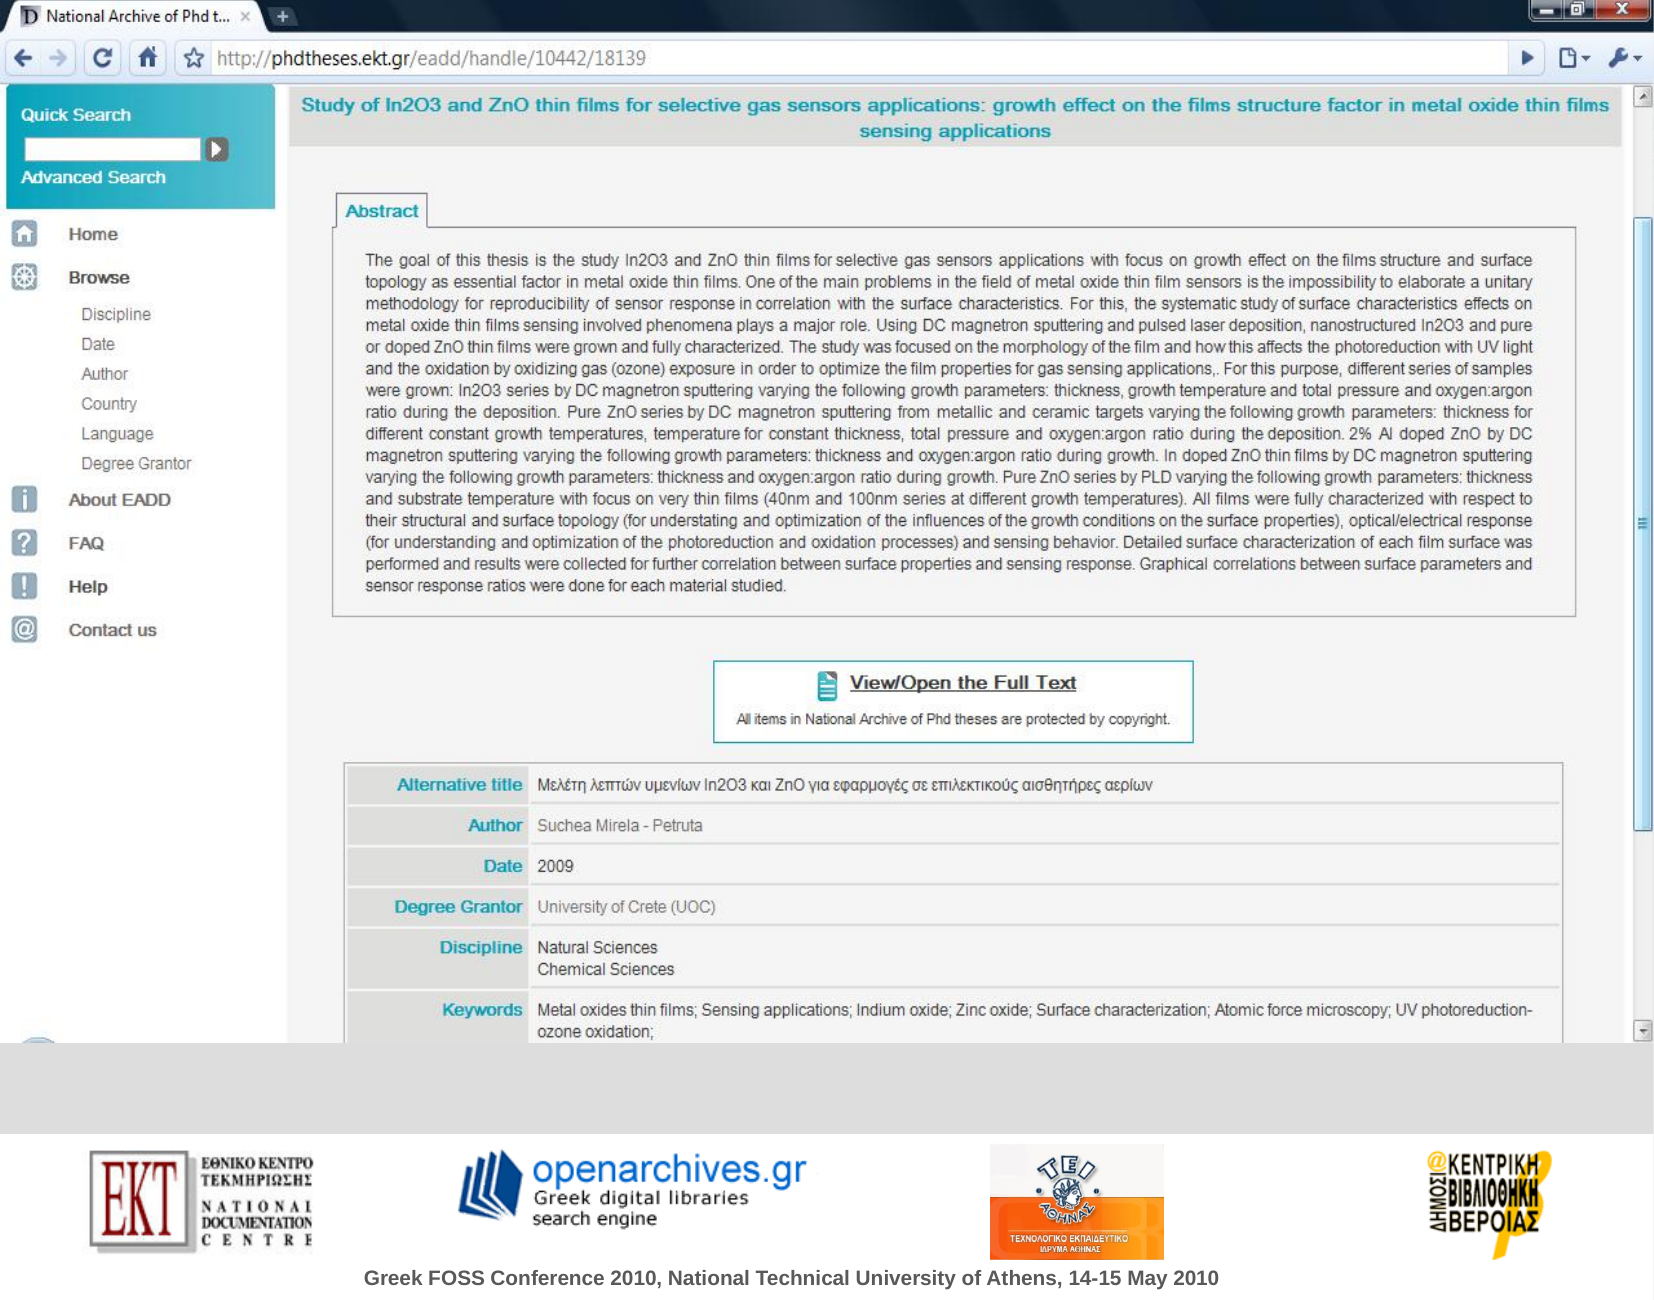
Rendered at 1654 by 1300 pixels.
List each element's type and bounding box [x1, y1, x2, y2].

picture [0, 0, 1654, 1043]
picture [1424, 1136, 1648, 1260]
picture [990, 1142, 1164, 1260]
picture [82, 1138, 323, 1260]
picture [451, 1142, 851, 1231]
